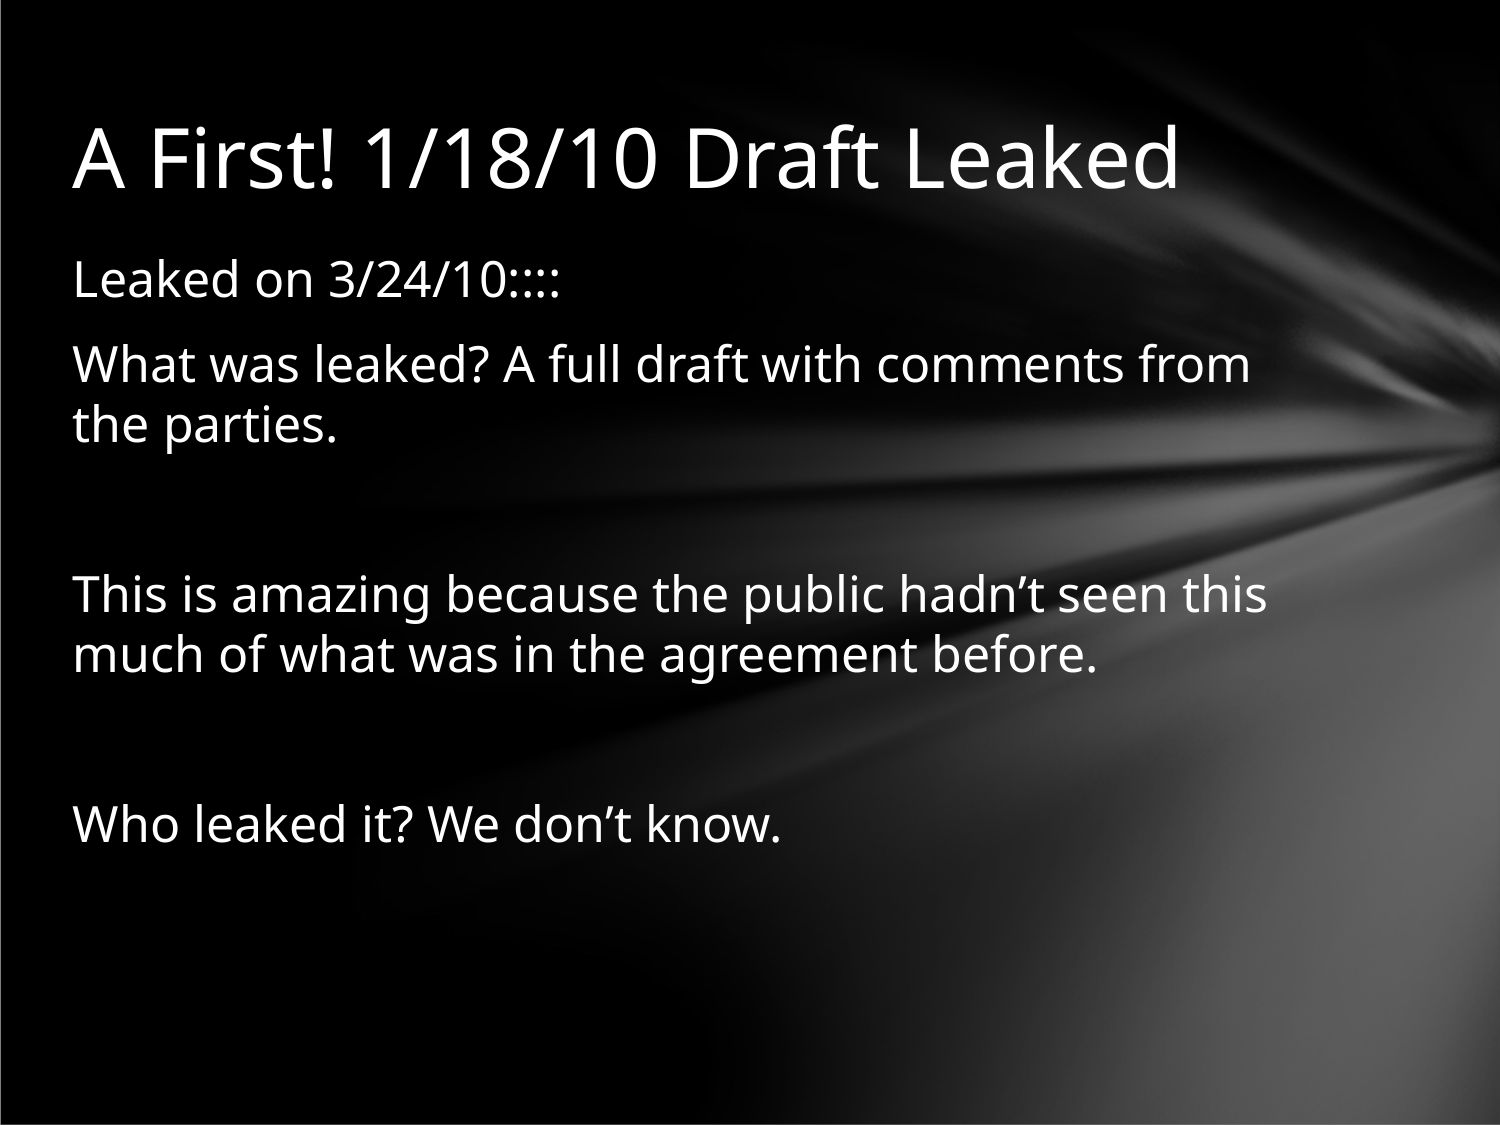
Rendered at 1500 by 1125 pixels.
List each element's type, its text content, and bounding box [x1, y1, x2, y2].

picture [0, 0, 1500, 1125]
list Leaked on 3/24/10:::: What was leaked? A full draft with comments from the parties. This is amazing because the public hadn’t seen this much of what was in the agreement before. Who leaked it? We don’t know. [57, 240, 1318, 1016]
title A First! 1/18/10 Draft Leaked [57, 37, 1318, 213]
